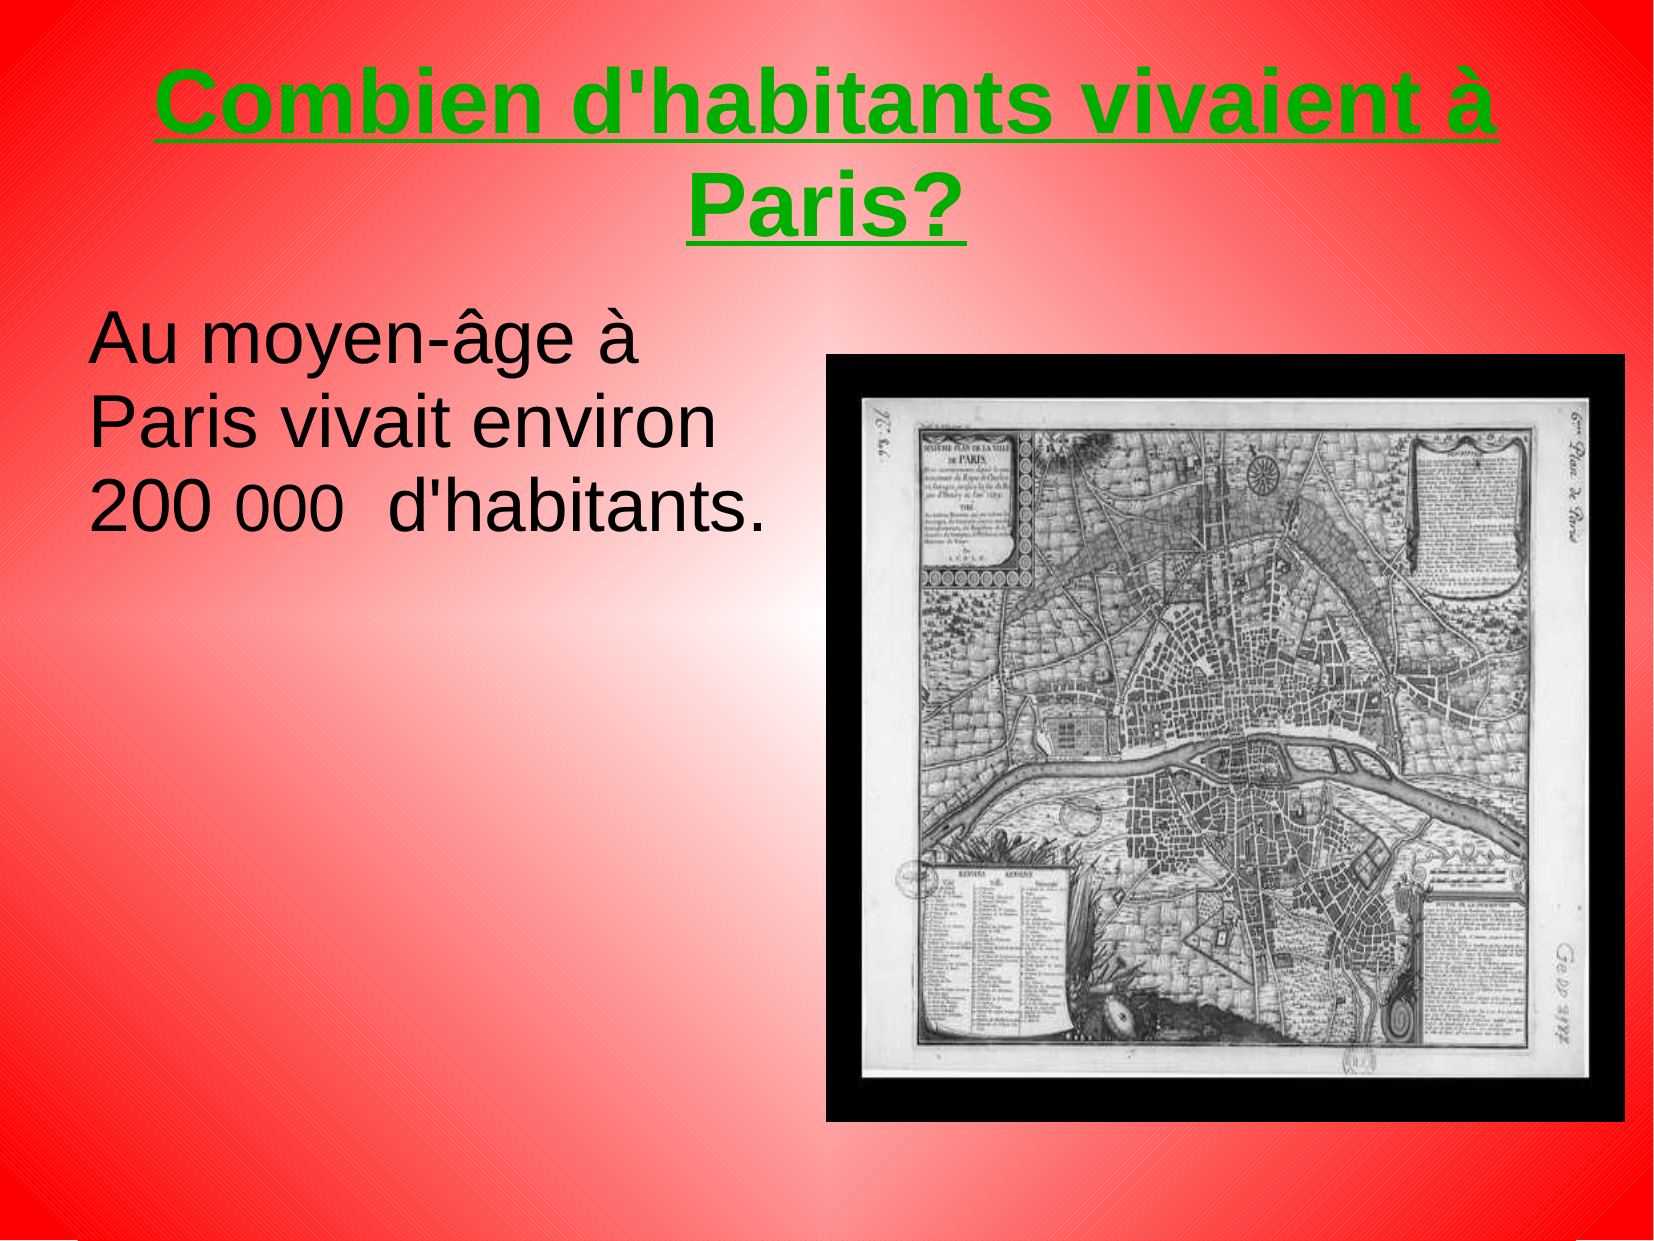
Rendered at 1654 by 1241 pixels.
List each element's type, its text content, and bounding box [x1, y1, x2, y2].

picture [826, 354, 1625, 1123]
list Au moyen-âge à Paris vivait environ 200 000 d'habitants. [88, 295, 815, 1114]
title Combien d'habitants vivaient à Paris? [82, 49, 1571, 257]
